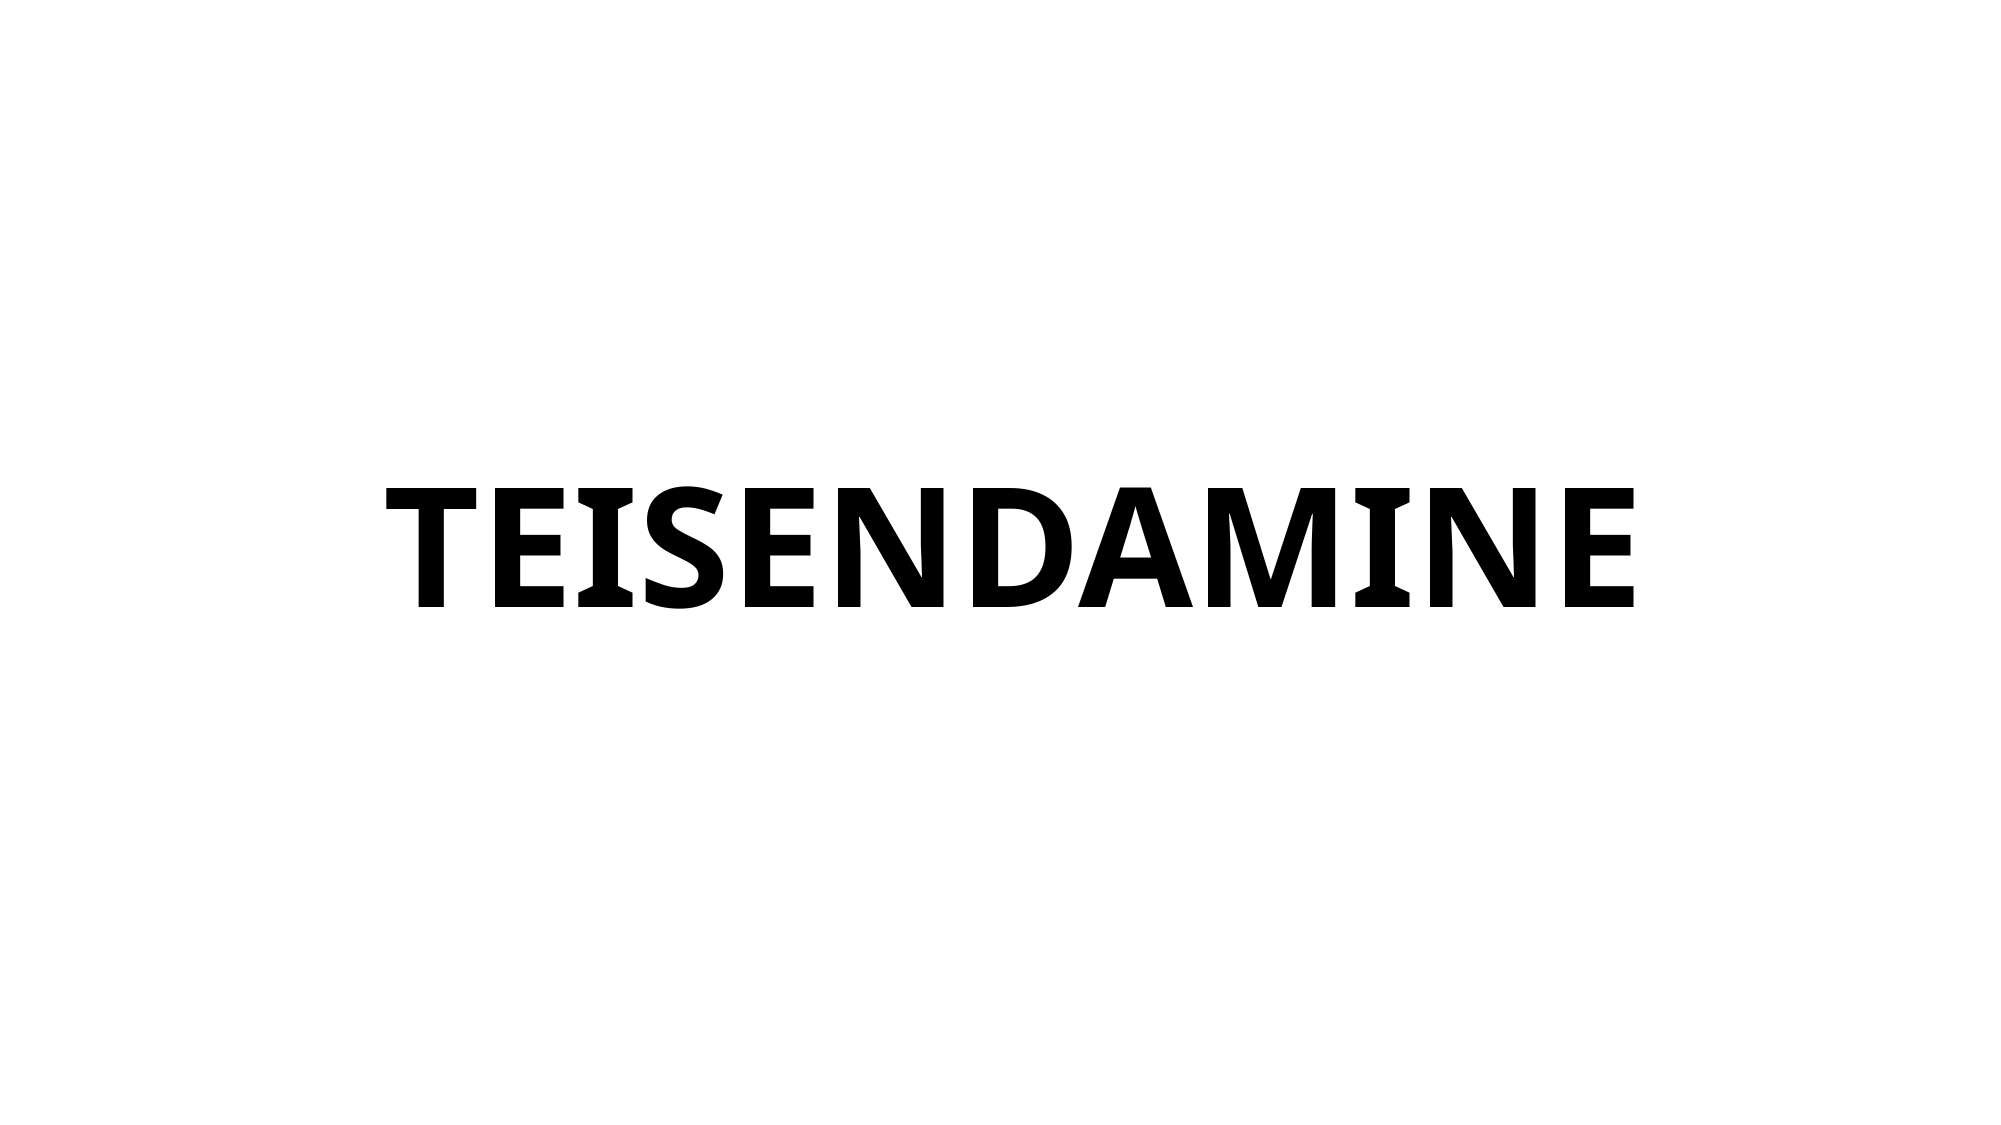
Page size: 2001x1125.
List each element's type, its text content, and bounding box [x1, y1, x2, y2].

title TEISENDAMINE [46, 375, 1983, 732]
